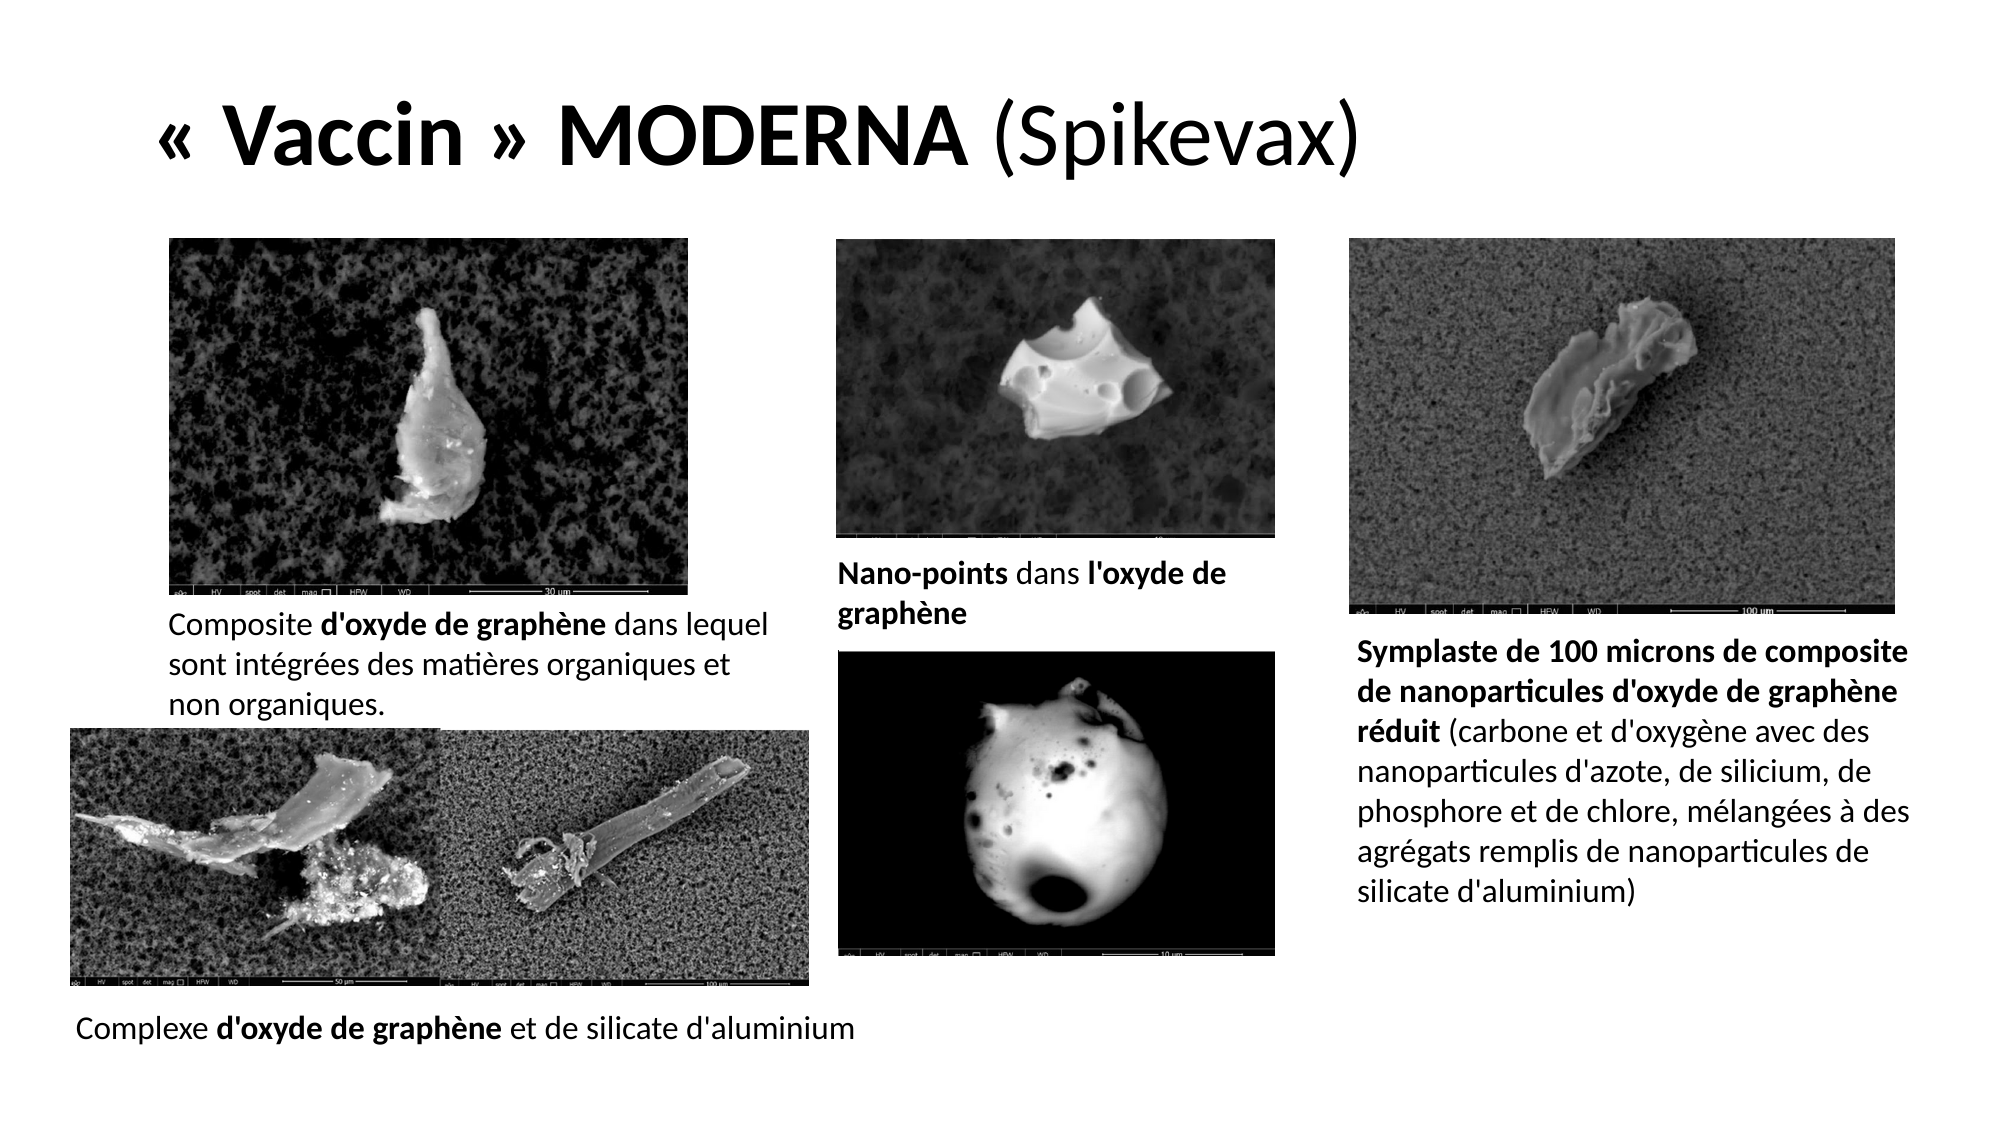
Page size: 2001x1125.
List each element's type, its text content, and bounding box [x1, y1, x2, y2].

picture [1349, 238, 1895, 614]
picture [169, 238, 688, 595]
picture [836, 238, 1275, 538]
text_box Nano-points dans l'oxyde de graphène [823, 544, 1275, 639]
picture [838, 650, 1275, 956]
text_box Symplaste de 100 microns de composite de nanoparticules d'oxyde de graphène réduit (carbone et d'oxygène avec des nanoparticules d'azote, de silicium, de phosphore et de chlore, mélangées à des agrégats remplis de nanoparticules de silicate d'aluminium) [1342, 622, 1964, 917]
picture [70, 728, 809, 986]
title « Vaccin » MODERNA (Spikevax) [137, 27, 1863, 245]
text_box Composite d'oxyde de graphène dans lequel sont intégrées des matières organiques et non organiques. [153, 595, 791, 728]
list Complexe d'oxyde de graphène et de silicate d'aluminium [60, 1003, 934, 1069]
